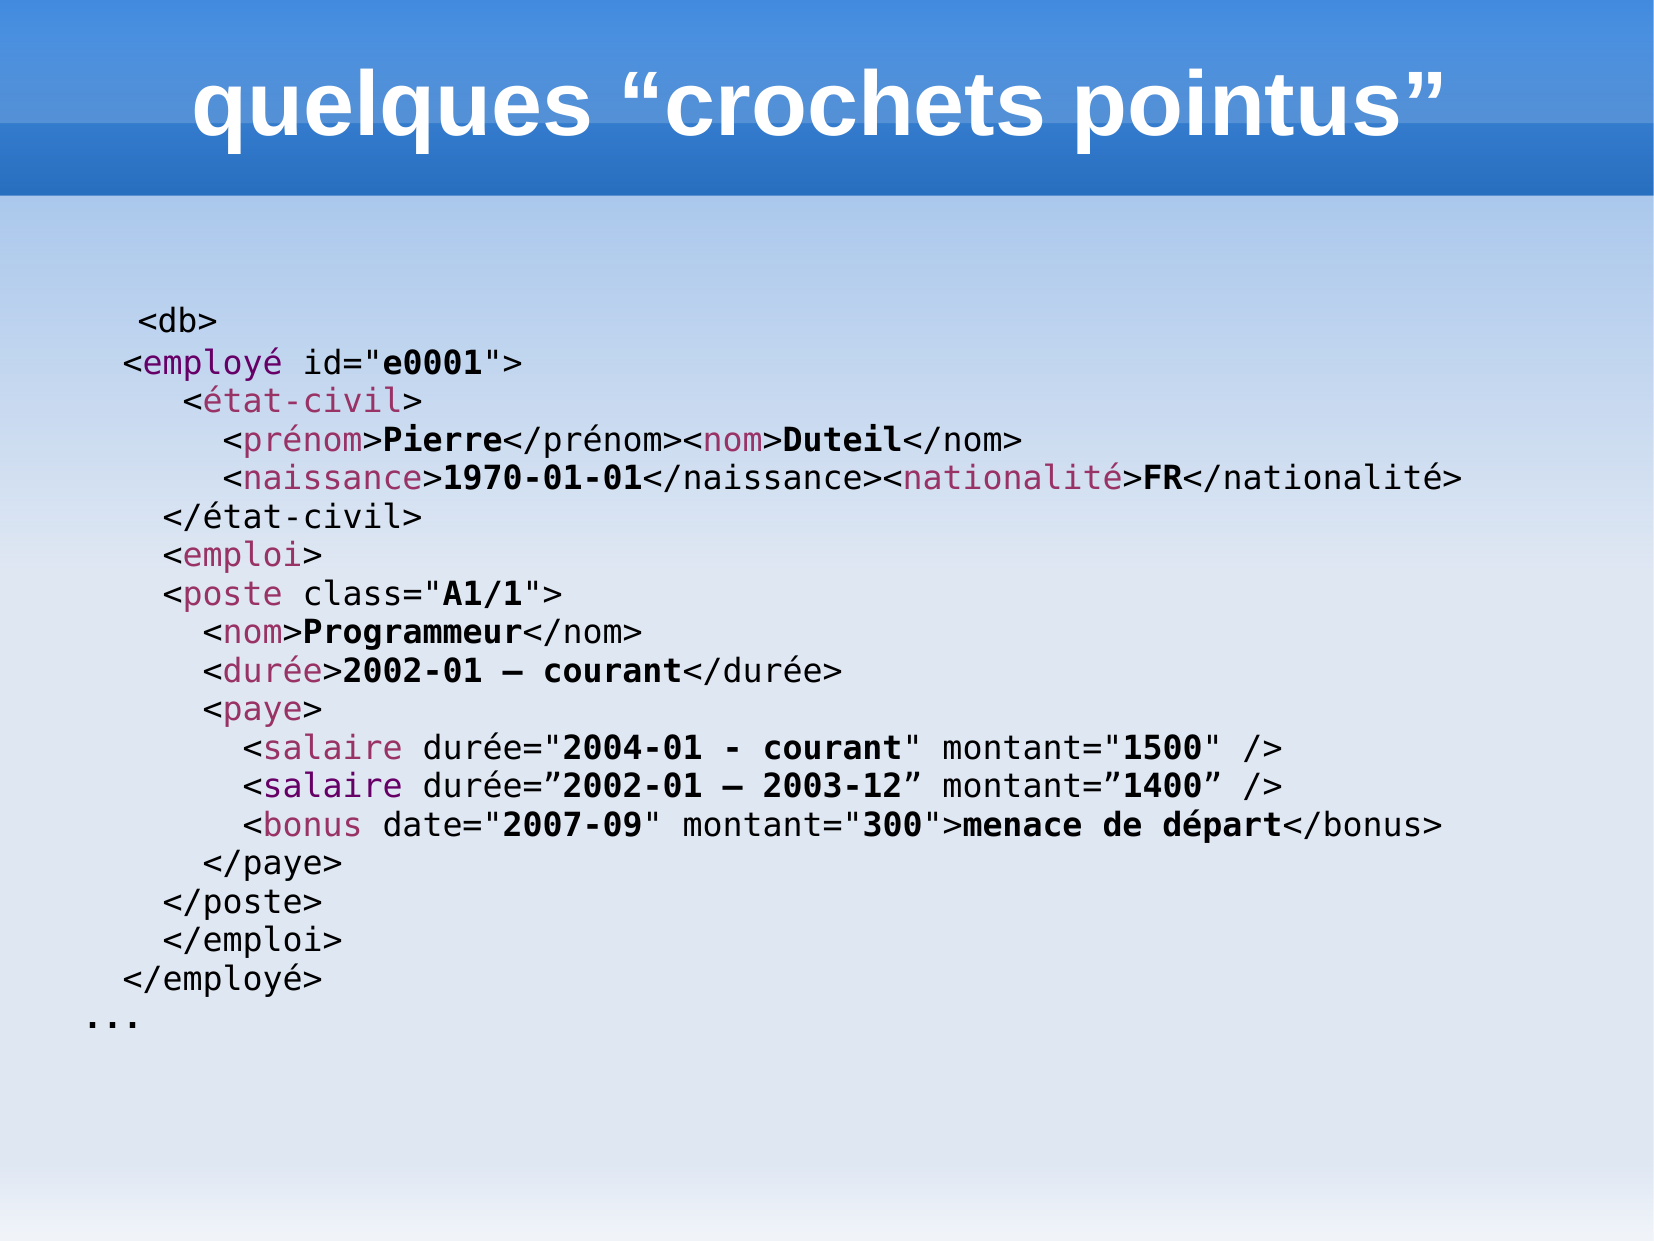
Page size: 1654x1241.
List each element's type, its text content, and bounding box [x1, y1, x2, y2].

list <db> <employé id="e0001"> <état-civil> <prénom>Pierre</prénom><nom>Duteil</nom> <naissance>1970-01-01</naissance><nationalité>FR</nationalité> </état-civil> <emploi> <poste class="A1/1"> <nom>Programmeur</nom> <durée>2002-01 – courant</durée> <paye> <salaire durée="2004-01 - courant" montant="1500" /> <salaire durée=”2002-01 – 2003-12” montant=”1400” /> <bonus date="2007-09" montant="300">menace de départ</bonus> </paye> </poste> </emploi> </employé> ... [82, 290, 1571, 1094]
picture [0, 0, 1654, 1241]
title quelques “crochets pointus” [76, 0, 1565, 208]
